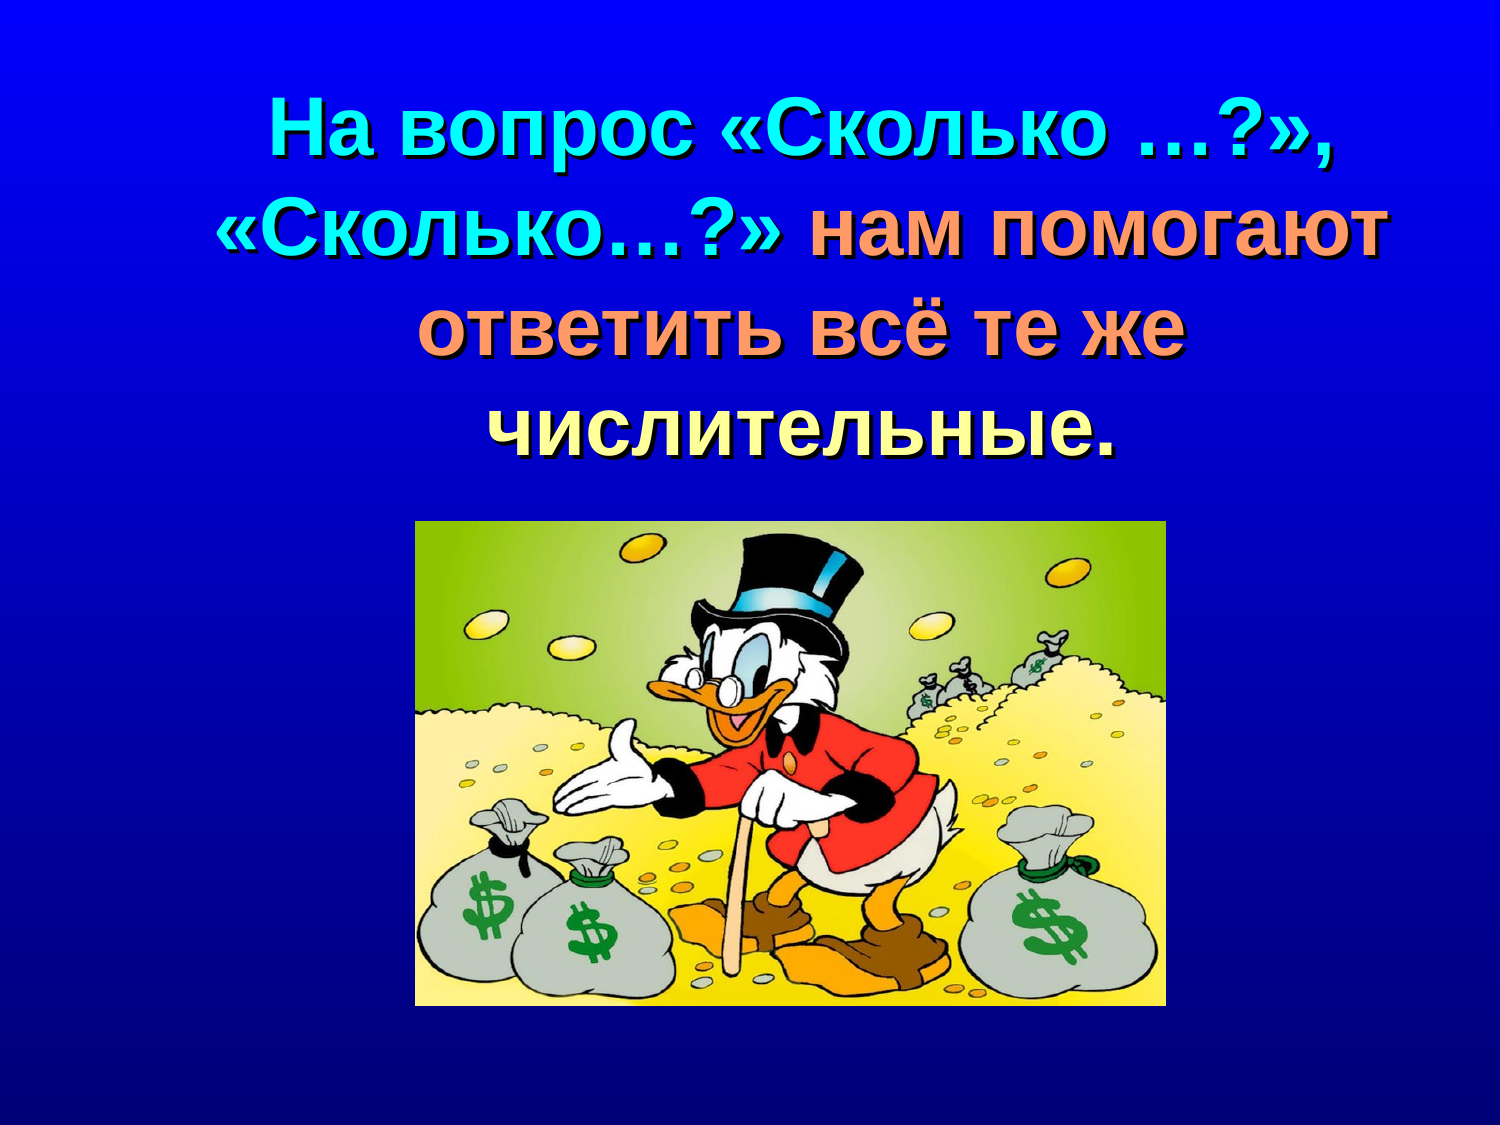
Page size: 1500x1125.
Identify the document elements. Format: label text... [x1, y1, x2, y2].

title На вопрос «Сколько …?», «Сколько…?» нам помогают ответить всё те же числительные. [104, 0, 1500, 1125]
picture [415, 522, 1166, 1006]
